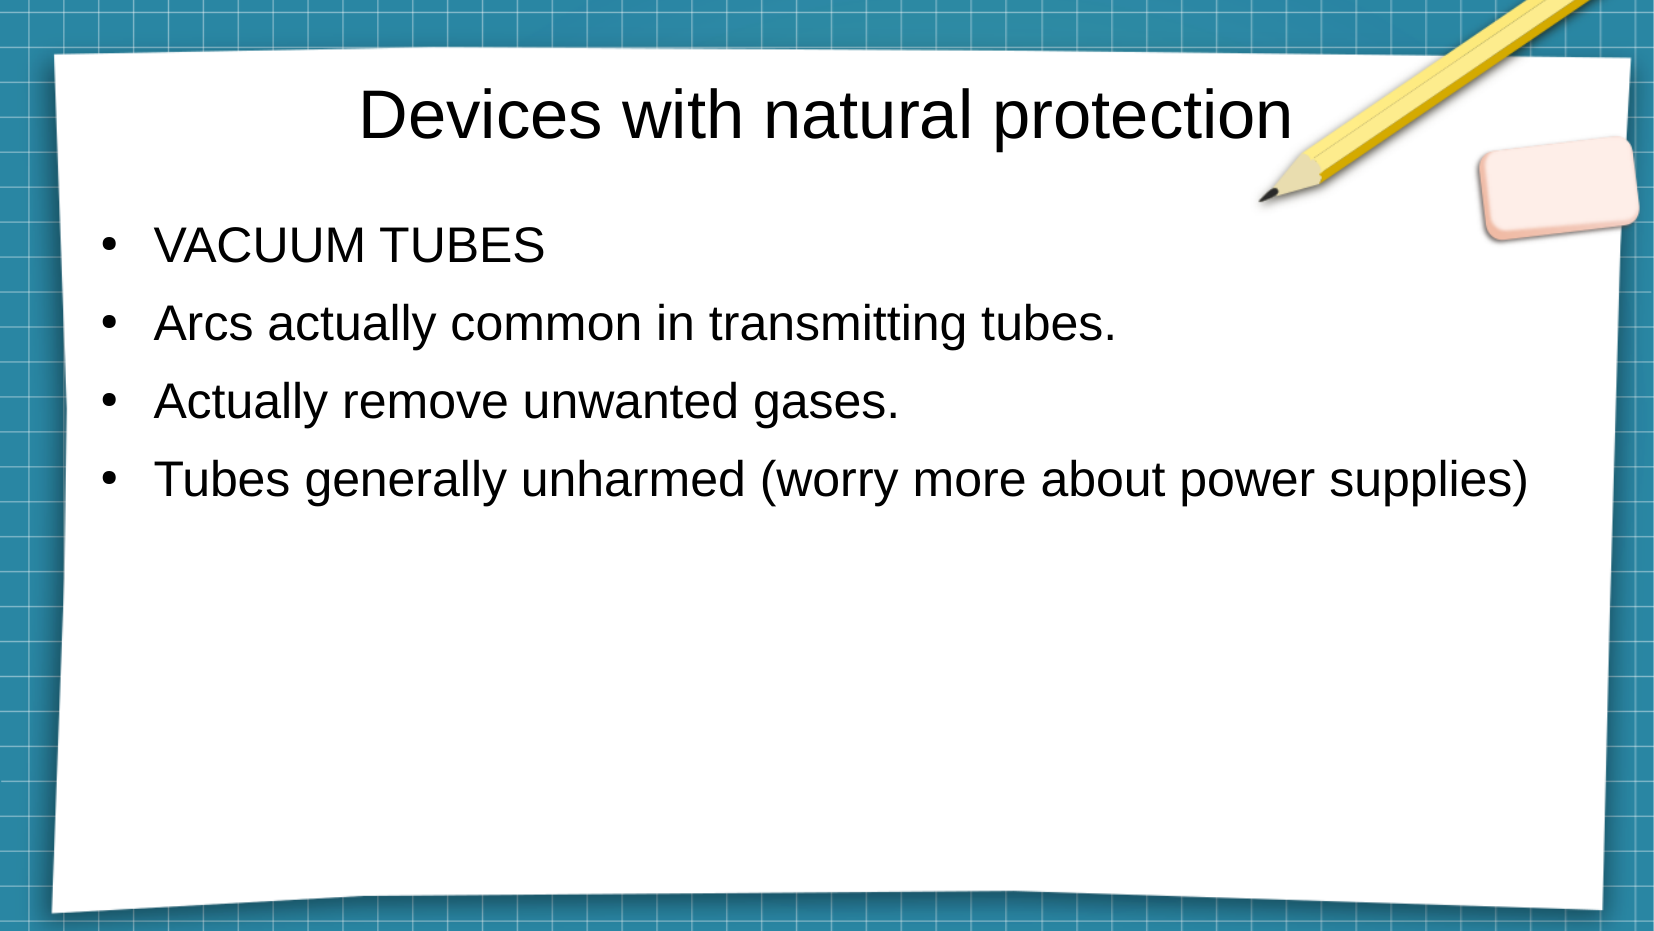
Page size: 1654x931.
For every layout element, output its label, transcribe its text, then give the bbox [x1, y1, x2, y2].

title Devices with natural protection [82, 37, 1571, 193]
list VACUUM TUBES Arcs actually common in transmitting tubes. Actually remove unwanted gases. Tubes generally unharmed (worry more about power supplies) [82, 217, 1571, 758]
picture [0, 0, 1654, 931]
